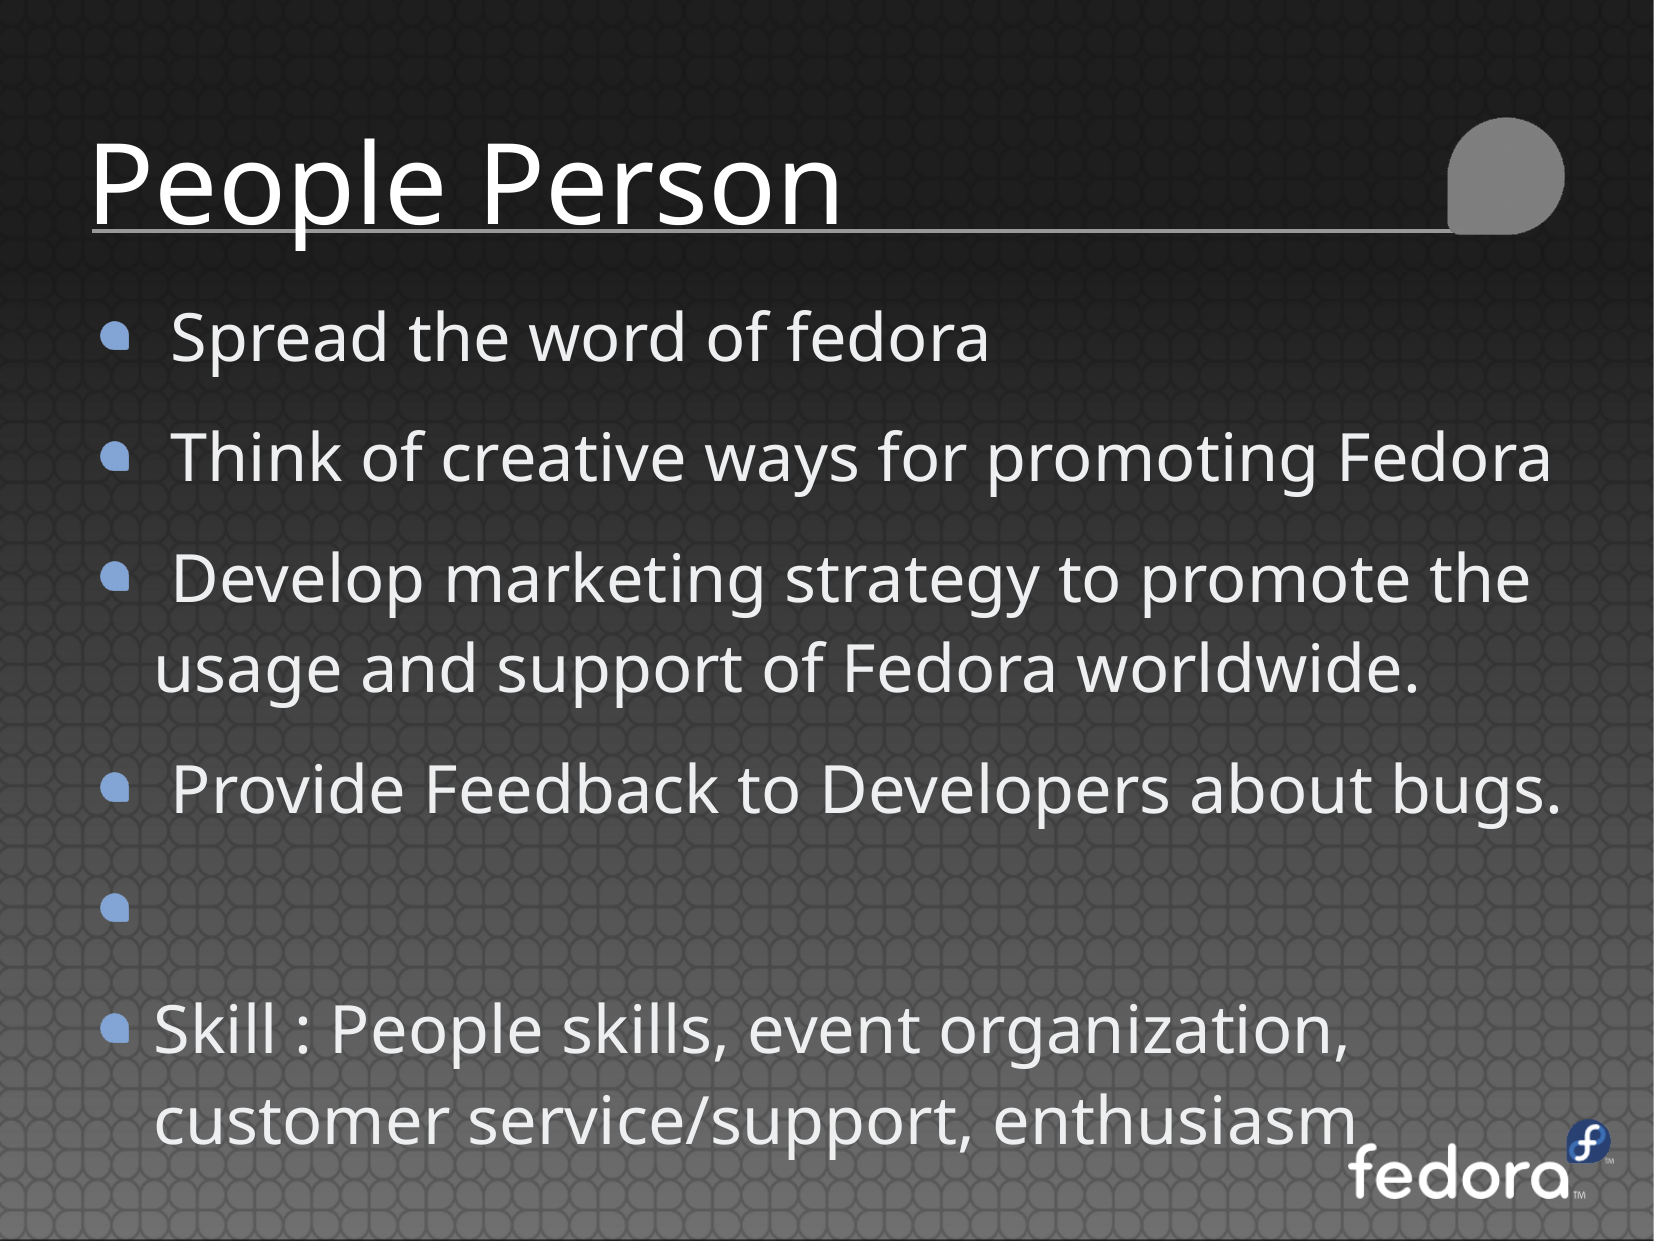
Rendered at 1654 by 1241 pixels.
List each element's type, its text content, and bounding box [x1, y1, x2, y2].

list Spread the word of fedora Think of creative ways for promoting Fedora Develop marketing strategy to promote the usage and support of Fedora worldwide. Provide Feedback to Developers about bugs. Skill : People skills, event organization, customer service/support, enthusiasm [82, 290, 1571, 1061]
picture [0, 0, 1654, 1241]
title People Person [86, 112, 1576, 249]
